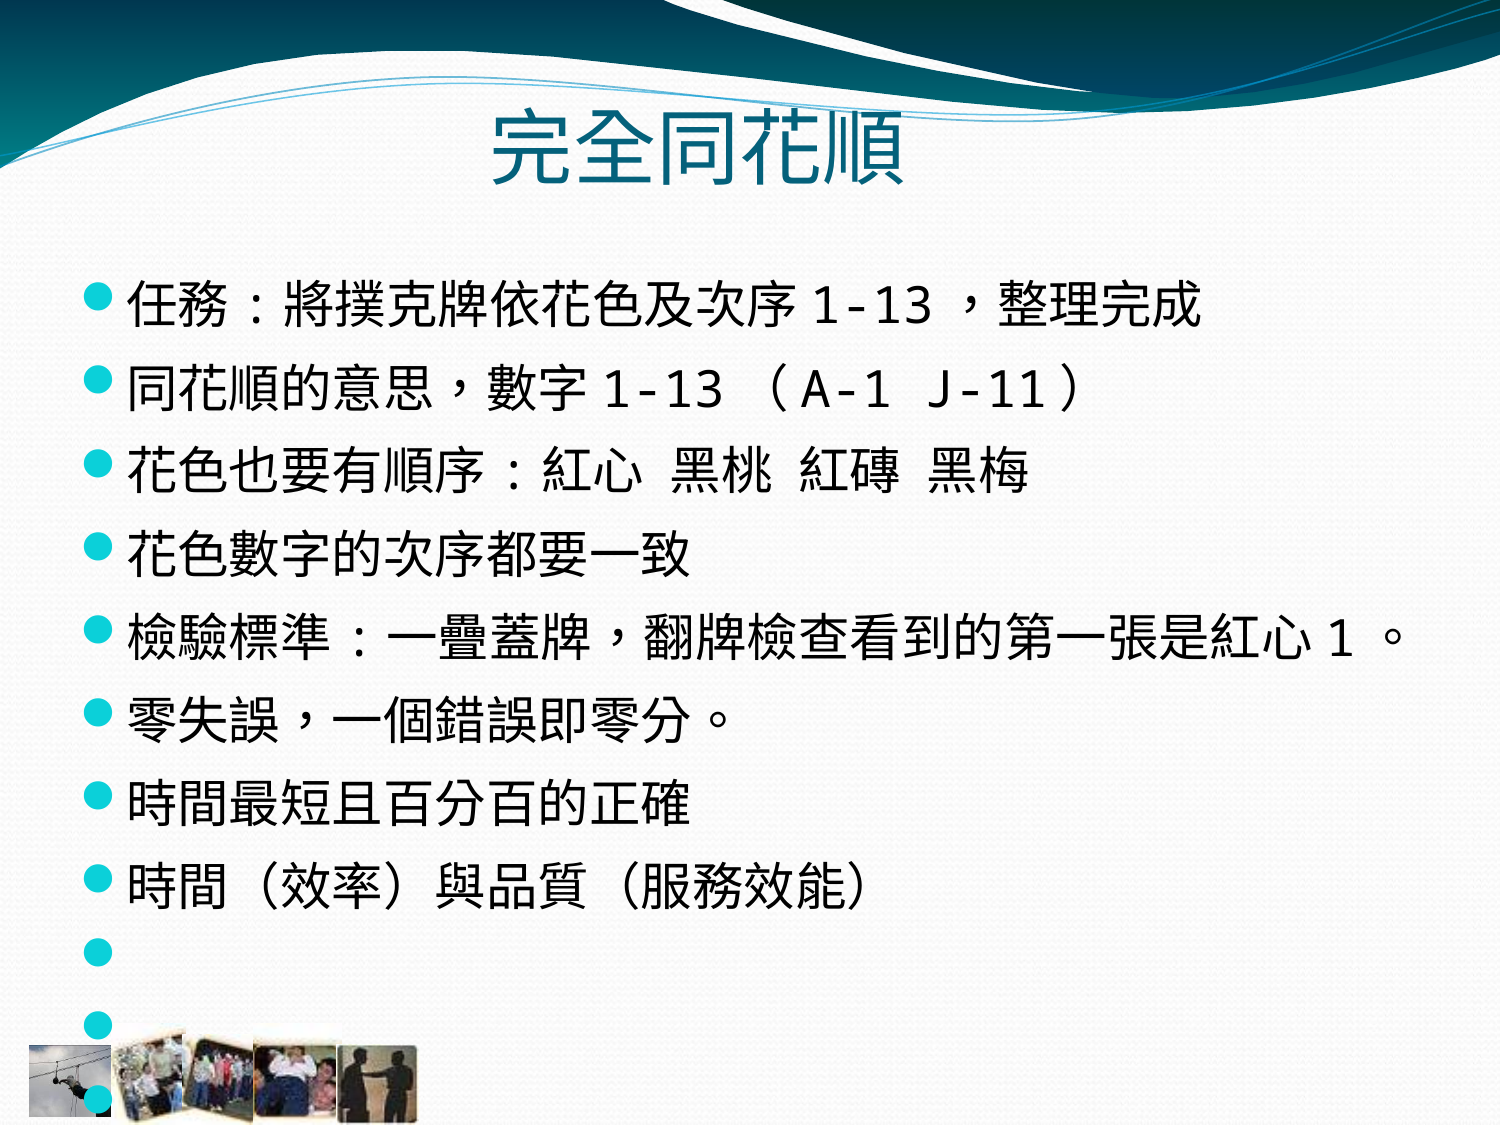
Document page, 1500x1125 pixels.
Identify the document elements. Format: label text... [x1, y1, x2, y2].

title 完全同花順 [490, 78, 969, 196]
list 任務:將撲克牌依花色及次序1-13，整理完成 同花順的意思，數字1-13（A-1 J-11） 花色也要有順序:紅心 黑桃 紅磚 黑梅 花色數字的次序都要一致 檢驗標準:一疊蓋牌，翻牌檢查看到的第一張是紅心1。 零失誤，一個錯誤即零分。 時間最短且百分百的正確 時間（效率）與品質（服務效能） [64, 255, 1448, 941]
